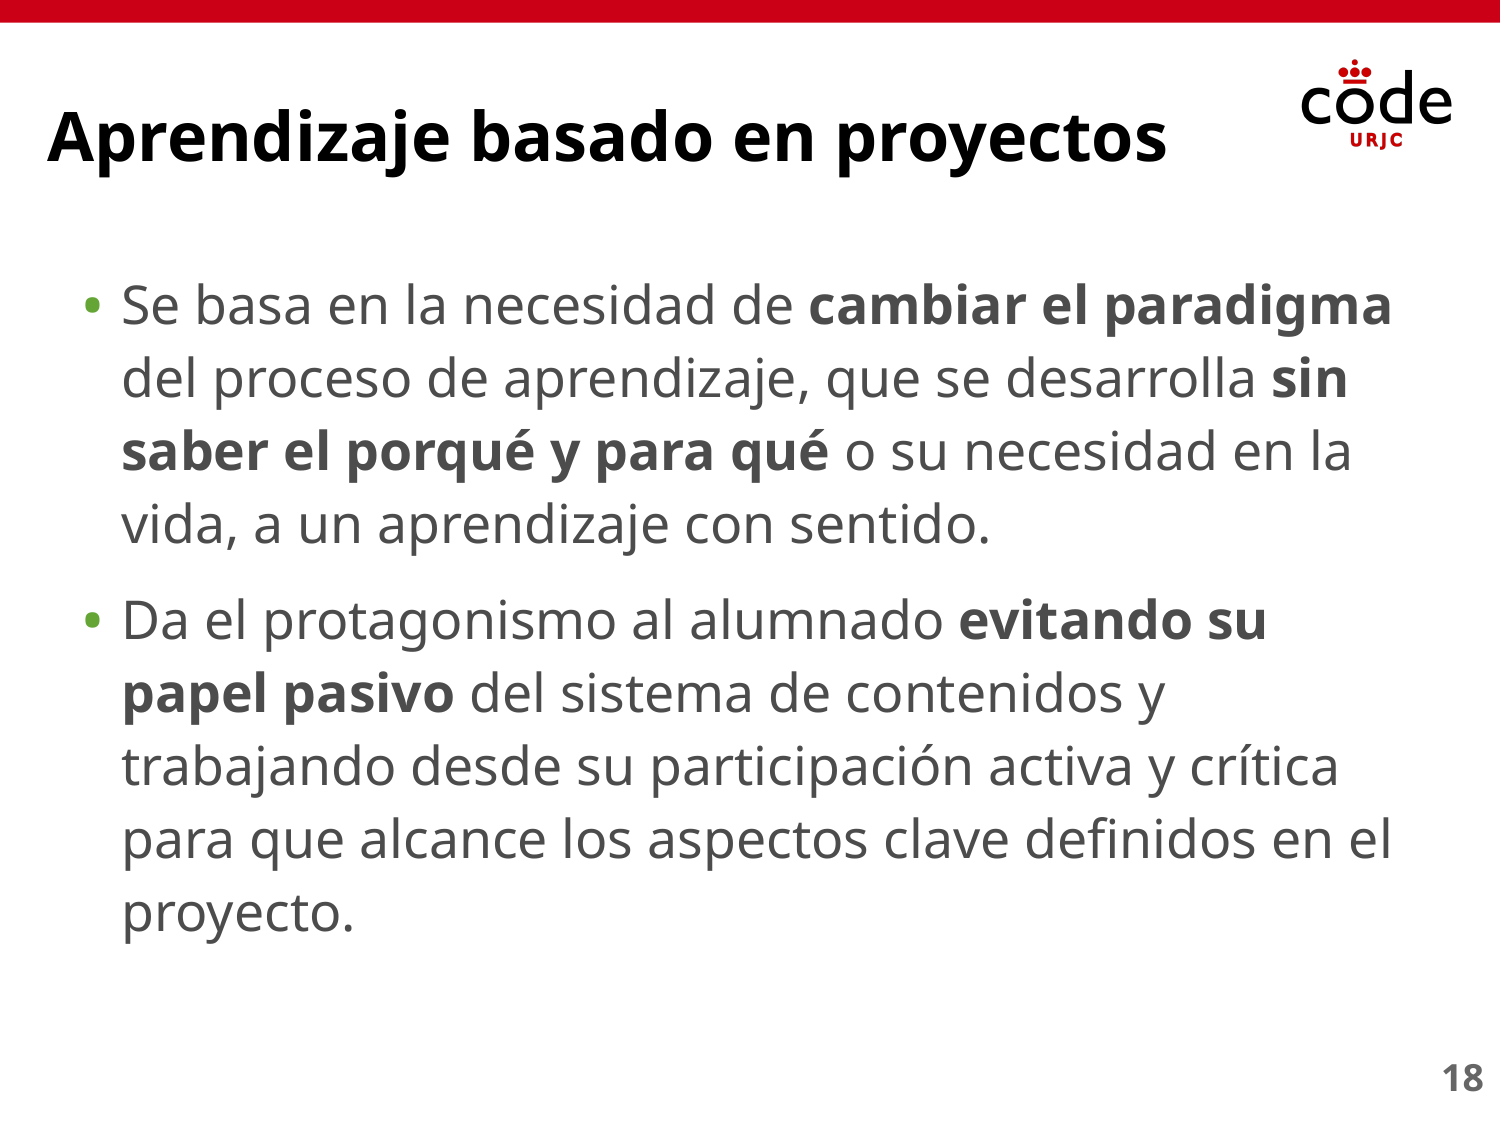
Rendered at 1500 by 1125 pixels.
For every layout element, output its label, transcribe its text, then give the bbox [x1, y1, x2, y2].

list Se basa en la necesidad de cambiar el paradigma del proceso de aprendizaje, que se desarrolla sin saber el porqué y para qué o su necesidad en la vida, a un aprendizaje con sentido. Da el protagonismo al alumnado evitando su papel pasivo del sistema de contenidos y trabajando desde su participación activa y crítica para que alcance los aspectos clave definidos en el proyecto. [51, 259, 1436, 1013]
picture [1284, 50, 1468, 161]
title Aprendizaje basado en proyectos [32, 79, 1383, 189]
